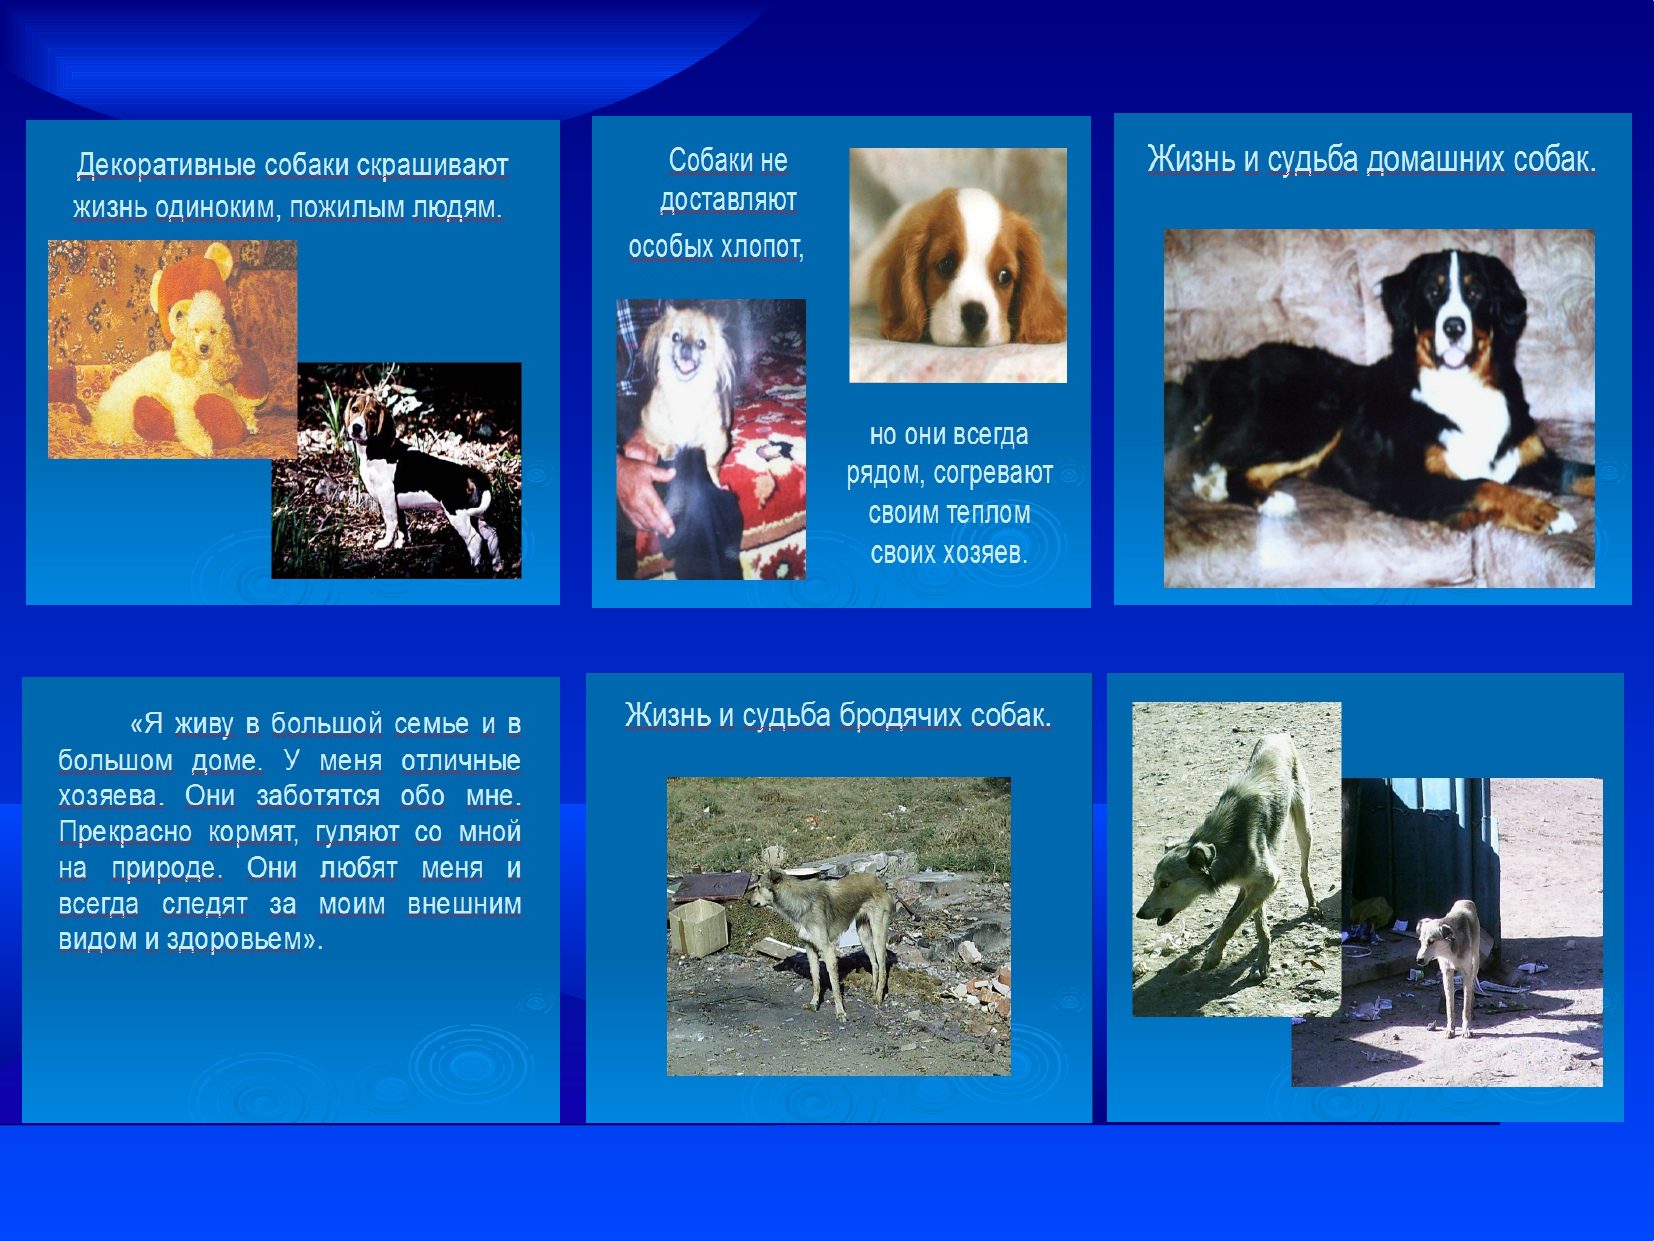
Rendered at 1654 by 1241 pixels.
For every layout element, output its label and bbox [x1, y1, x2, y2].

picture [22, 677, 560, 1123]
picture [1114, 113, 1632, 605]
picture [26, 120, 560, 605]
picture [592, 116, 1091, 608]
picture [586, 673, 1093, 1123]
picture [1107, 673, 1624, 1122]
